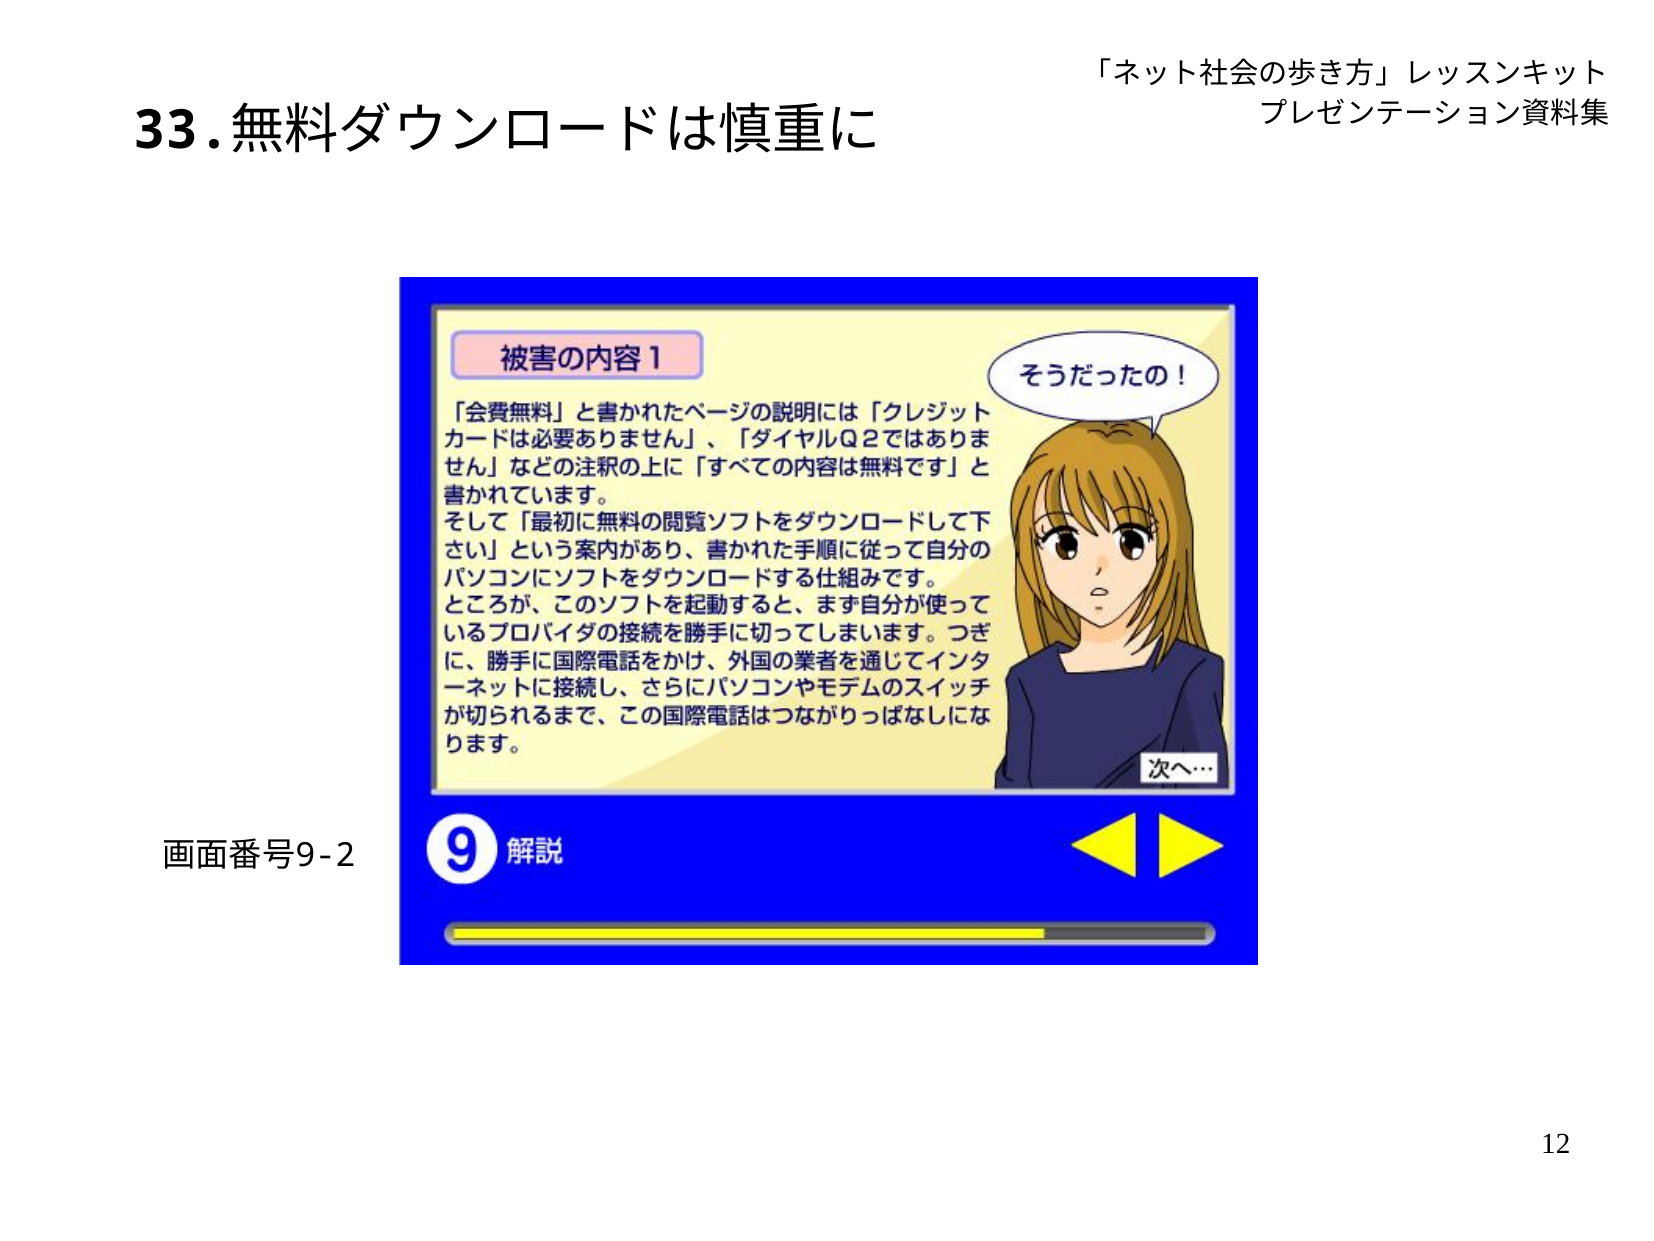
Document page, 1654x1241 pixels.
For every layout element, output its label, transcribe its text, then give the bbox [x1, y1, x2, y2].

picture [399, 277, 1258, 965]
text_box 画面番号9-2 [147, 826, 384, 882]
text_box 「ネット社会の歩き方」レッスンキット プレゼンテーション資料集 [1062, 44, 1625, 139]
text_box 33.無料ダウンロードは慎重に [118, 88, 1241, 169]
